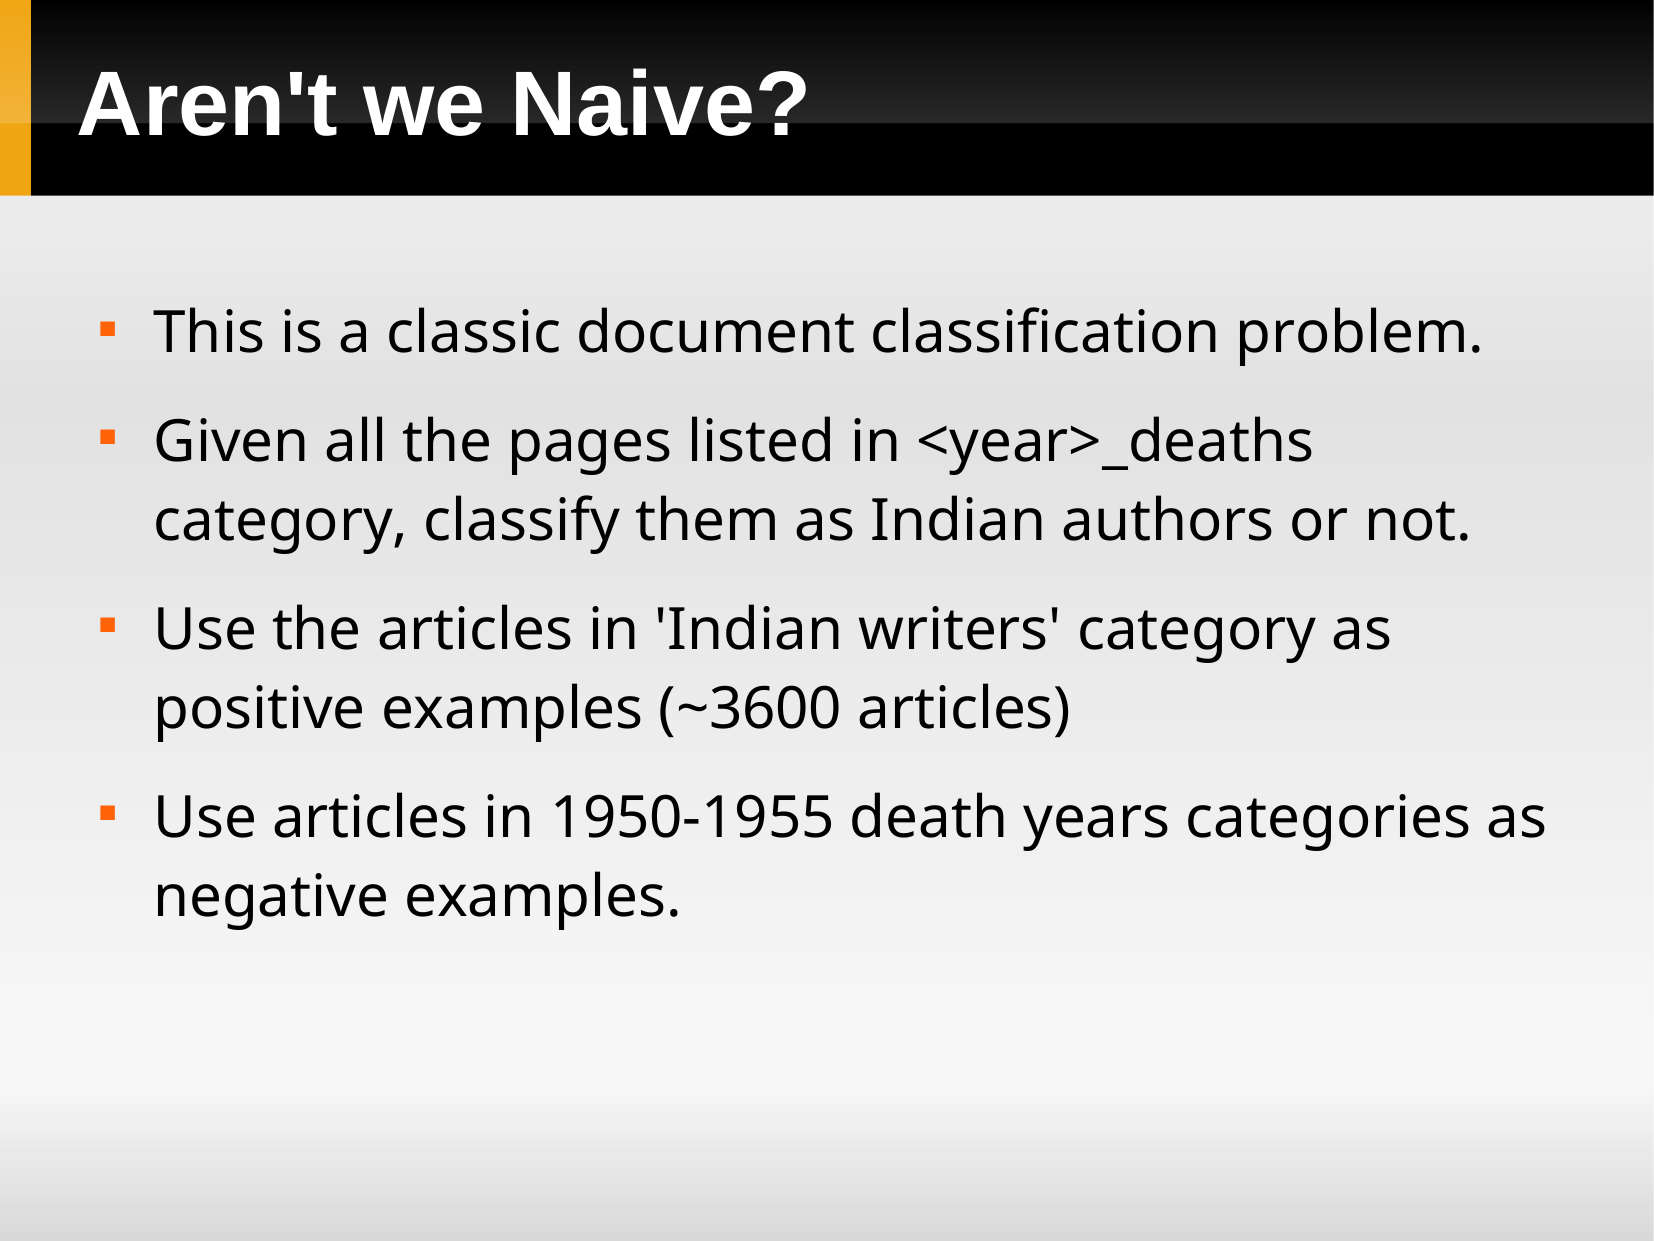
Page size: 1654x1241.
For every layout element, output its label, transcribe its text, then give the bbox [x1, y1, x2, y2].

list This is a classic document classification problem. Given all the pages listed in <year>_deaths category, classify them as Indian authors or not. Use the articles in 'Indian writers' category as positive examples (~3600 articles) Use articles in 1950-1955 death years categories as negative examples. [82, 290, 1571, 833]
picture [0, 0, 1654, 1241]
title Aren't we Naive? [76, 0, 1565, 208]
